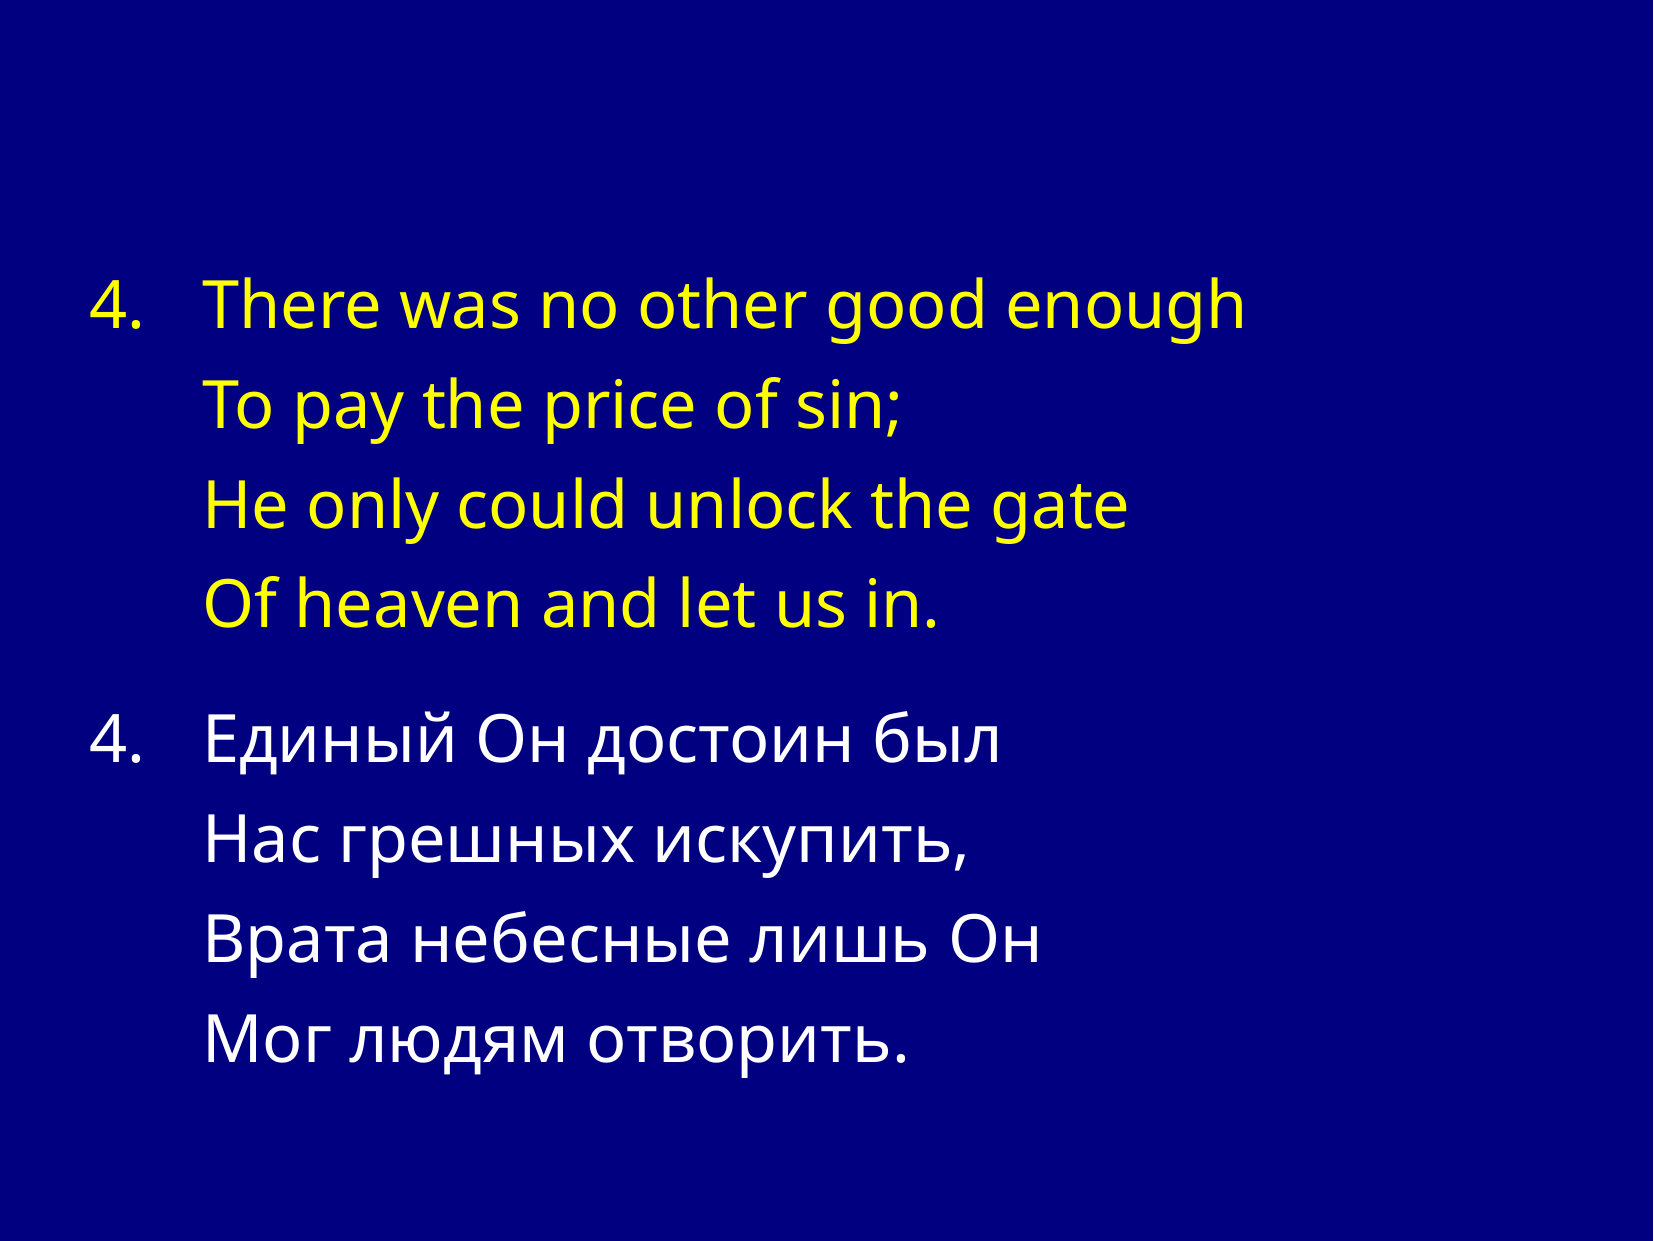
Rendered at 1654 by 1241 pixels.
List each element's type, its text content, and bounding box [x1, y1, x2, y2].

text_box 4. There was no other good enough To pay the price of sin; He only could unlock the gate Of heaven and let us in. [75, 150, 1576, 638]
text_box 4. Единый Он достоин был Нас грешных искупить, Врата небесные лишь Он Мог людям отворить. [75, 675, 1576, 1163]
